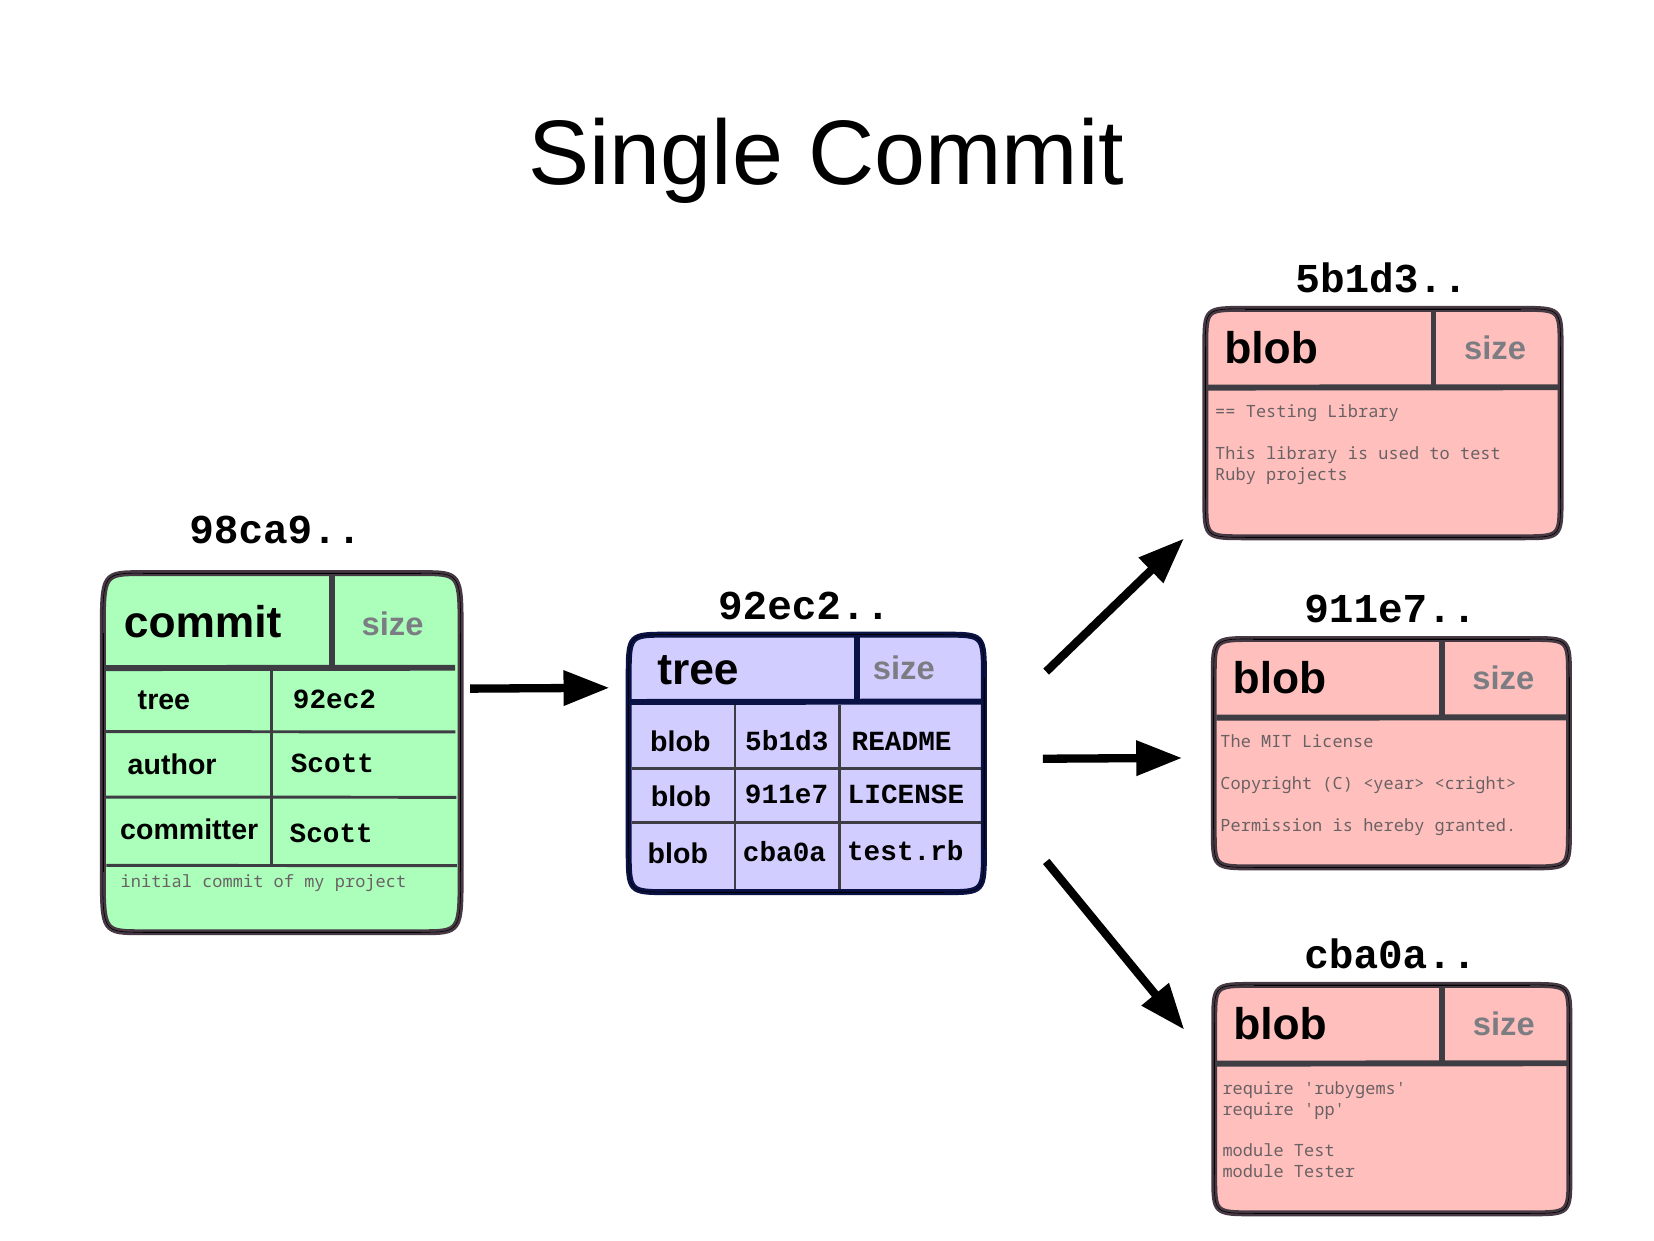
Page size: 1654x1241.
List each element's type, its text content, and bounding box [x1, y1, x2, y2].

title Single Commit [82, 49, 1571, 257]
picture [98, 235, 1576, 1241]
